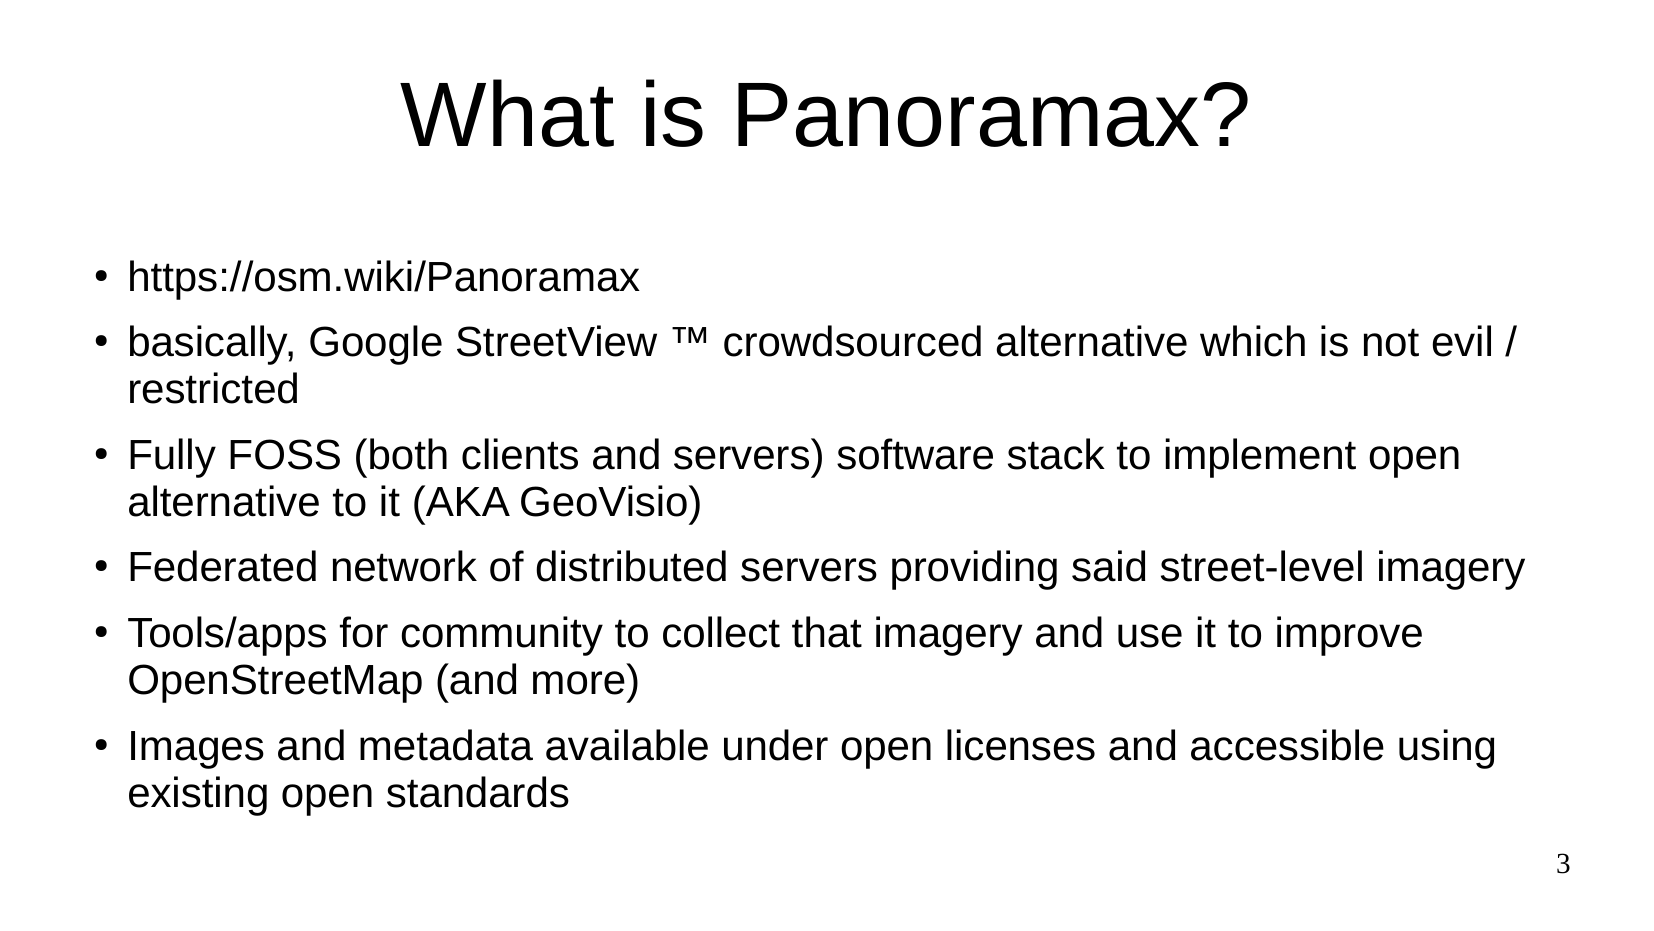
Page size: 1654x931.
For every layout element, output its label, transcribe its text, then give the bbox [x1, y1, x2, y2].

list https://osm.wiki/Panoramax basically, Google StreetView ™ crowdsourced alternative which is not evil / restricted Fully FOSS (both clients and servers) software stack to implement open alternative to it (AKA GeoVisio) Federated network of distributed servers providing said street-level imagery Tools/apps for community to collect that imagery and use it to improve OpenStreetMap (and more) Images and metadata available under open licenses and accessible using existing open standards [82, 187, 1576, 826]
title What is Panoramax? [82, 37, 1571, 187]
